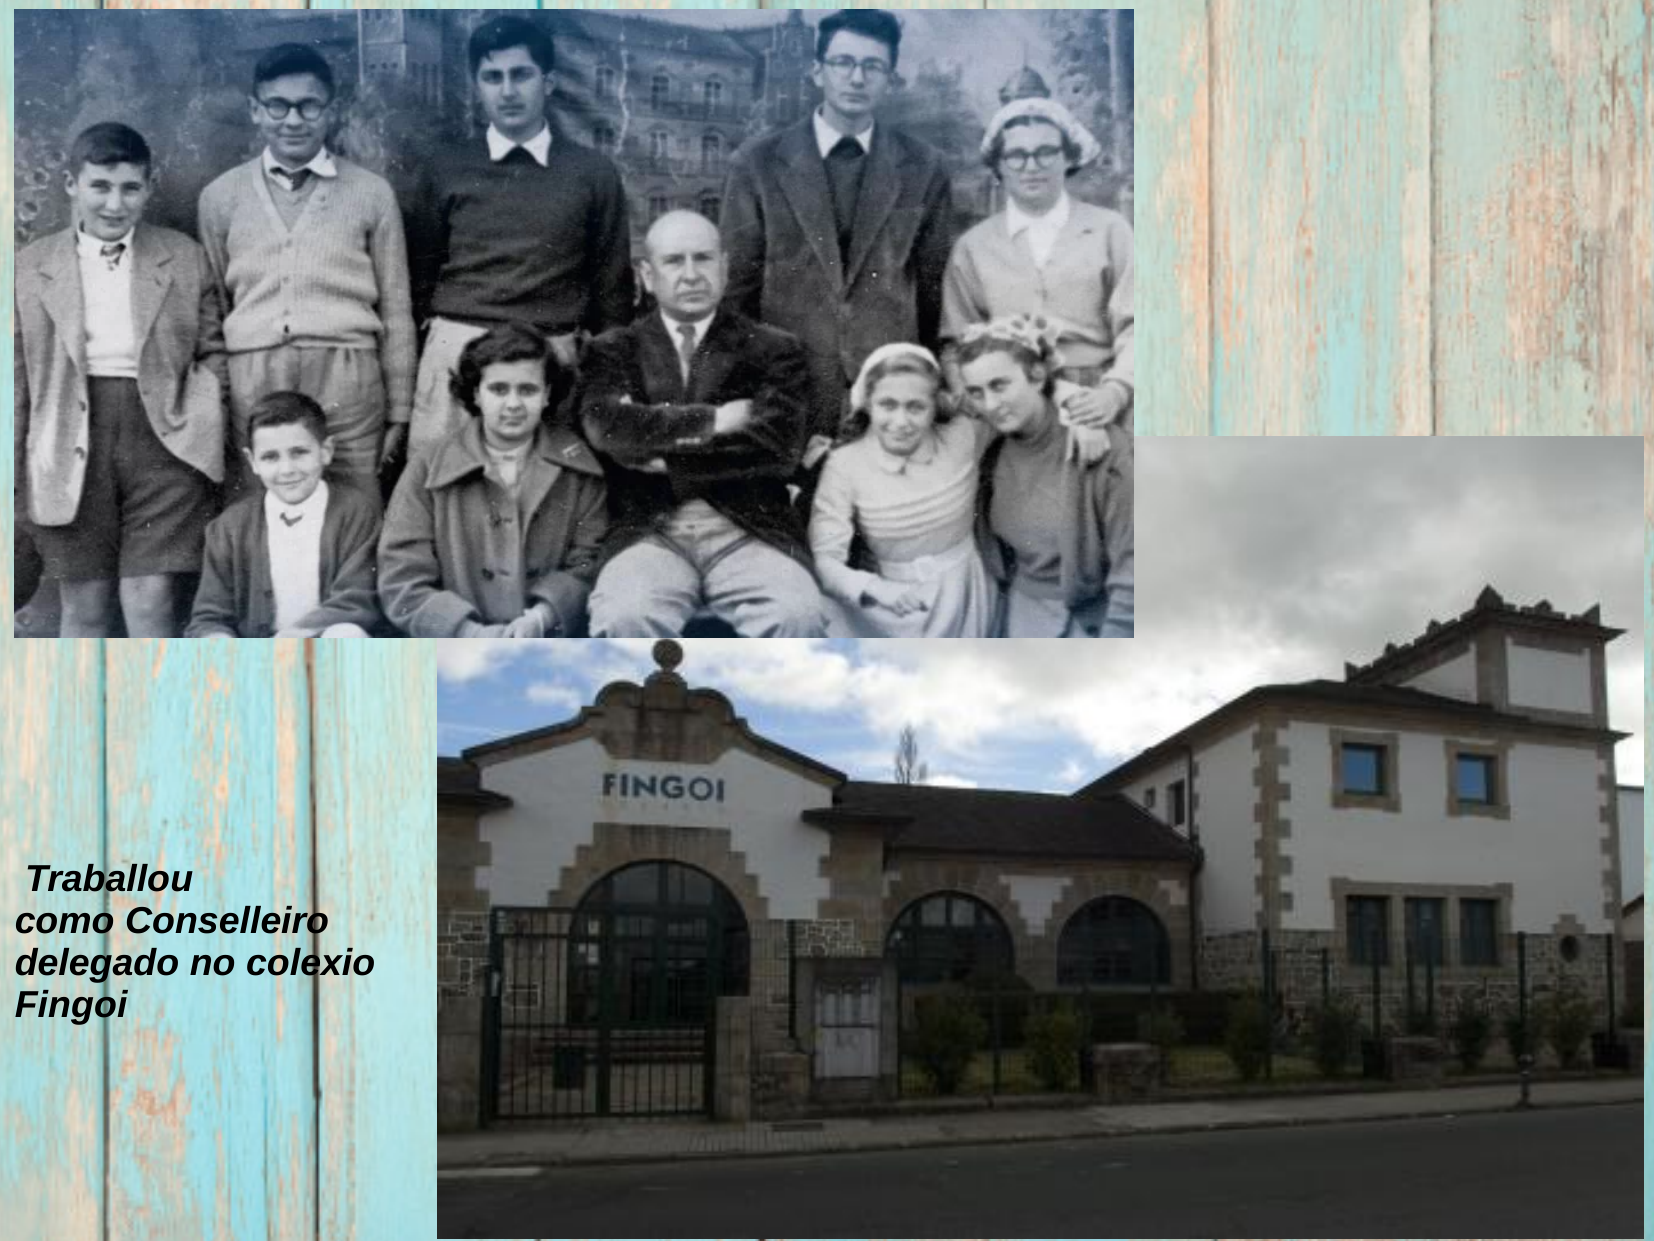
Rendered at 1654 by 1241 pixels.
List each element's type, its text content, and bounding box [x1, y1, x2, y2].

picture [0, 0, 1654, 1241]
text_box Traballou como Conselleiro delegado no colexio Fingoi [0, 850, 435, 1111]
